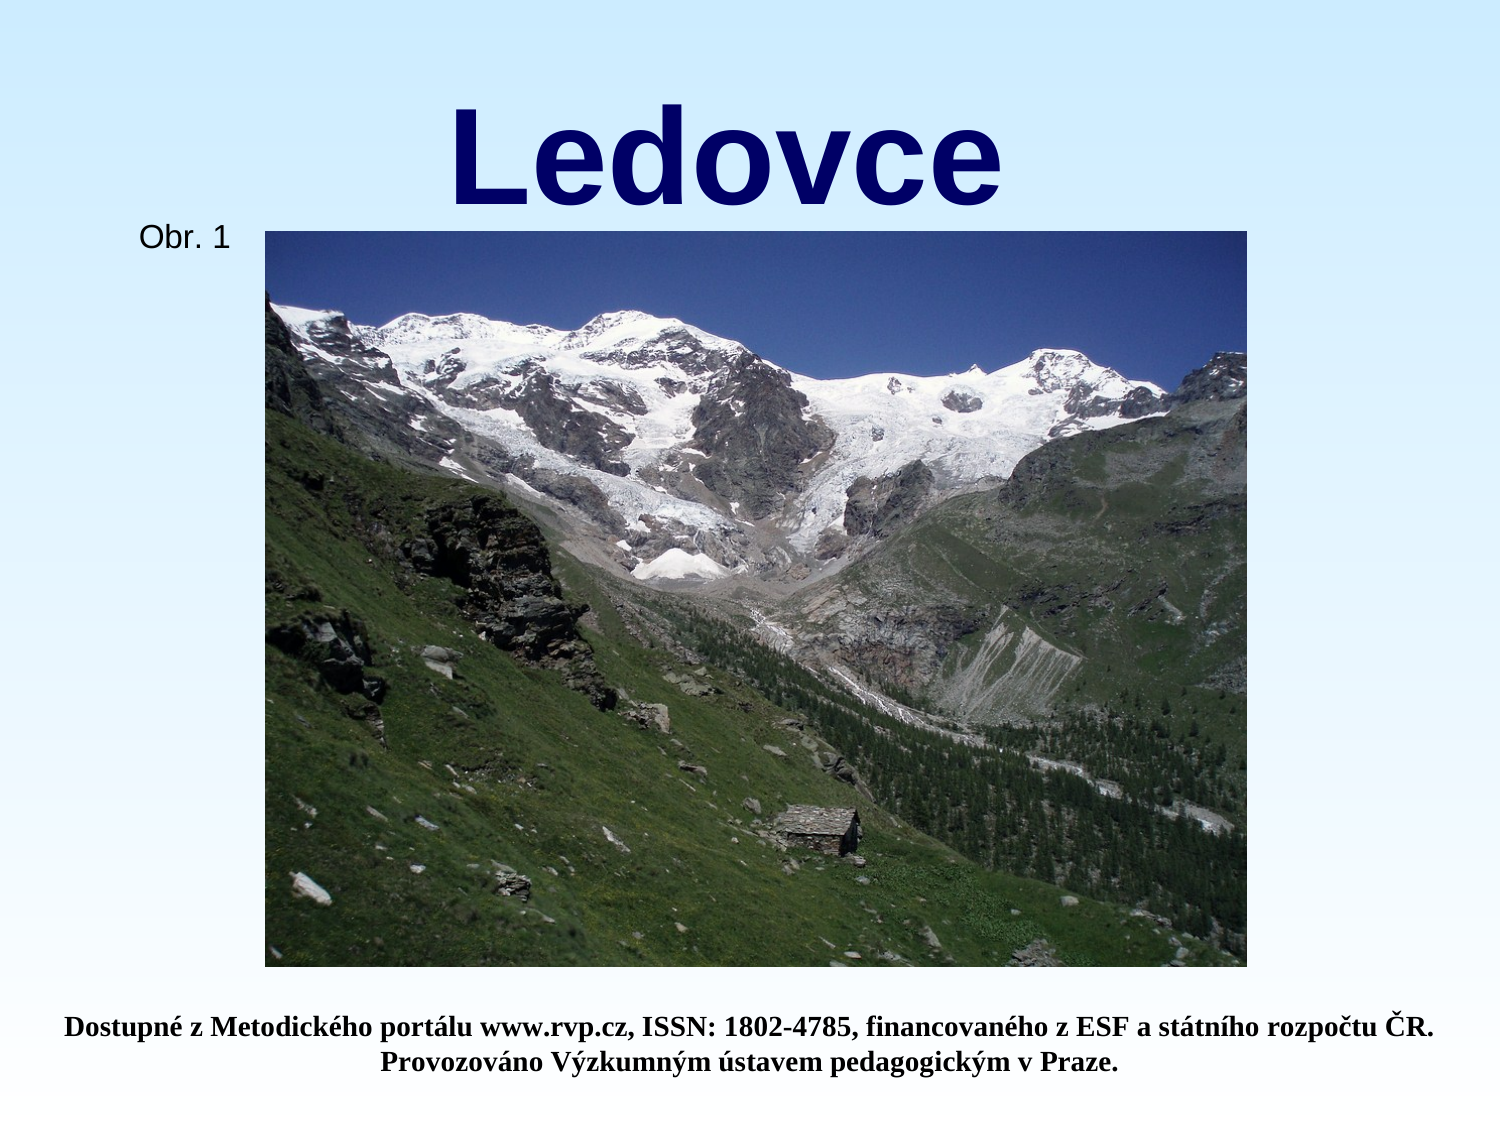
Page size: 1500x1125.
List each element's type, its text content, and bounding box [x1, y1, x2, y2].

title Ledovce [301, 54, 1152, 231]
text_box Obr. 1 [123, 207, 266, 264]
picture [265, 231, 1247, 967]
text_box Dostupné z Metodického portálu www.rvp.cz, ISSN: 1802-4785, financovaného z ESF a státního rozpočtu ČR. Provozováno Výzkumným ústavem pedagogickým v Praze. [0, 999, 1500, 1095]
